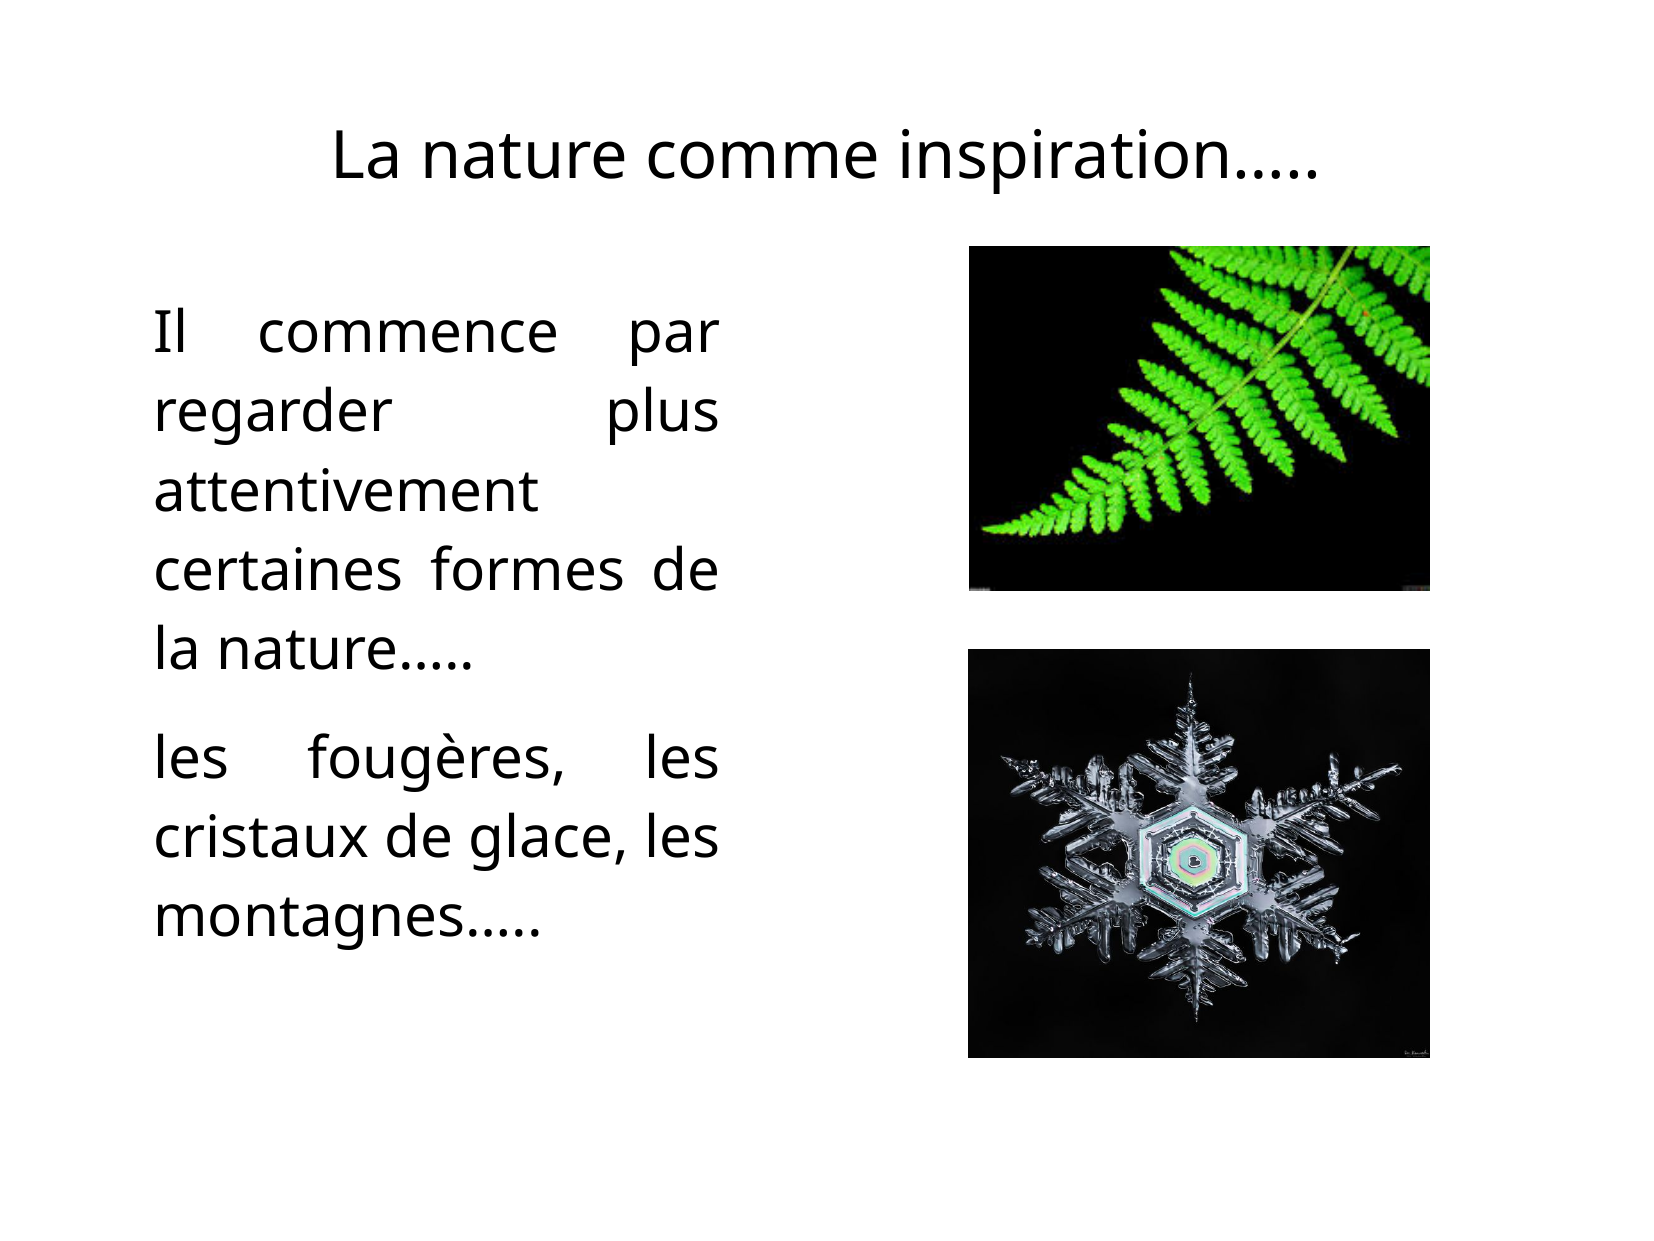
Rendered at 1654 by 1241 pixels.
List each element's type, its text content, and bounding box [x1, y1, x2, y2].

picture [968, 649, 1430, 1058]
title La nature comme inspiration….. [82, 49, 1571, 257]
picture [969, 246, 1430, 591]
list Il commence par regarder plus attentivement certaines formes de la nature….. les fougères, les cristaux de glace, les montagnes….. [82, 290, 721, 1099]
